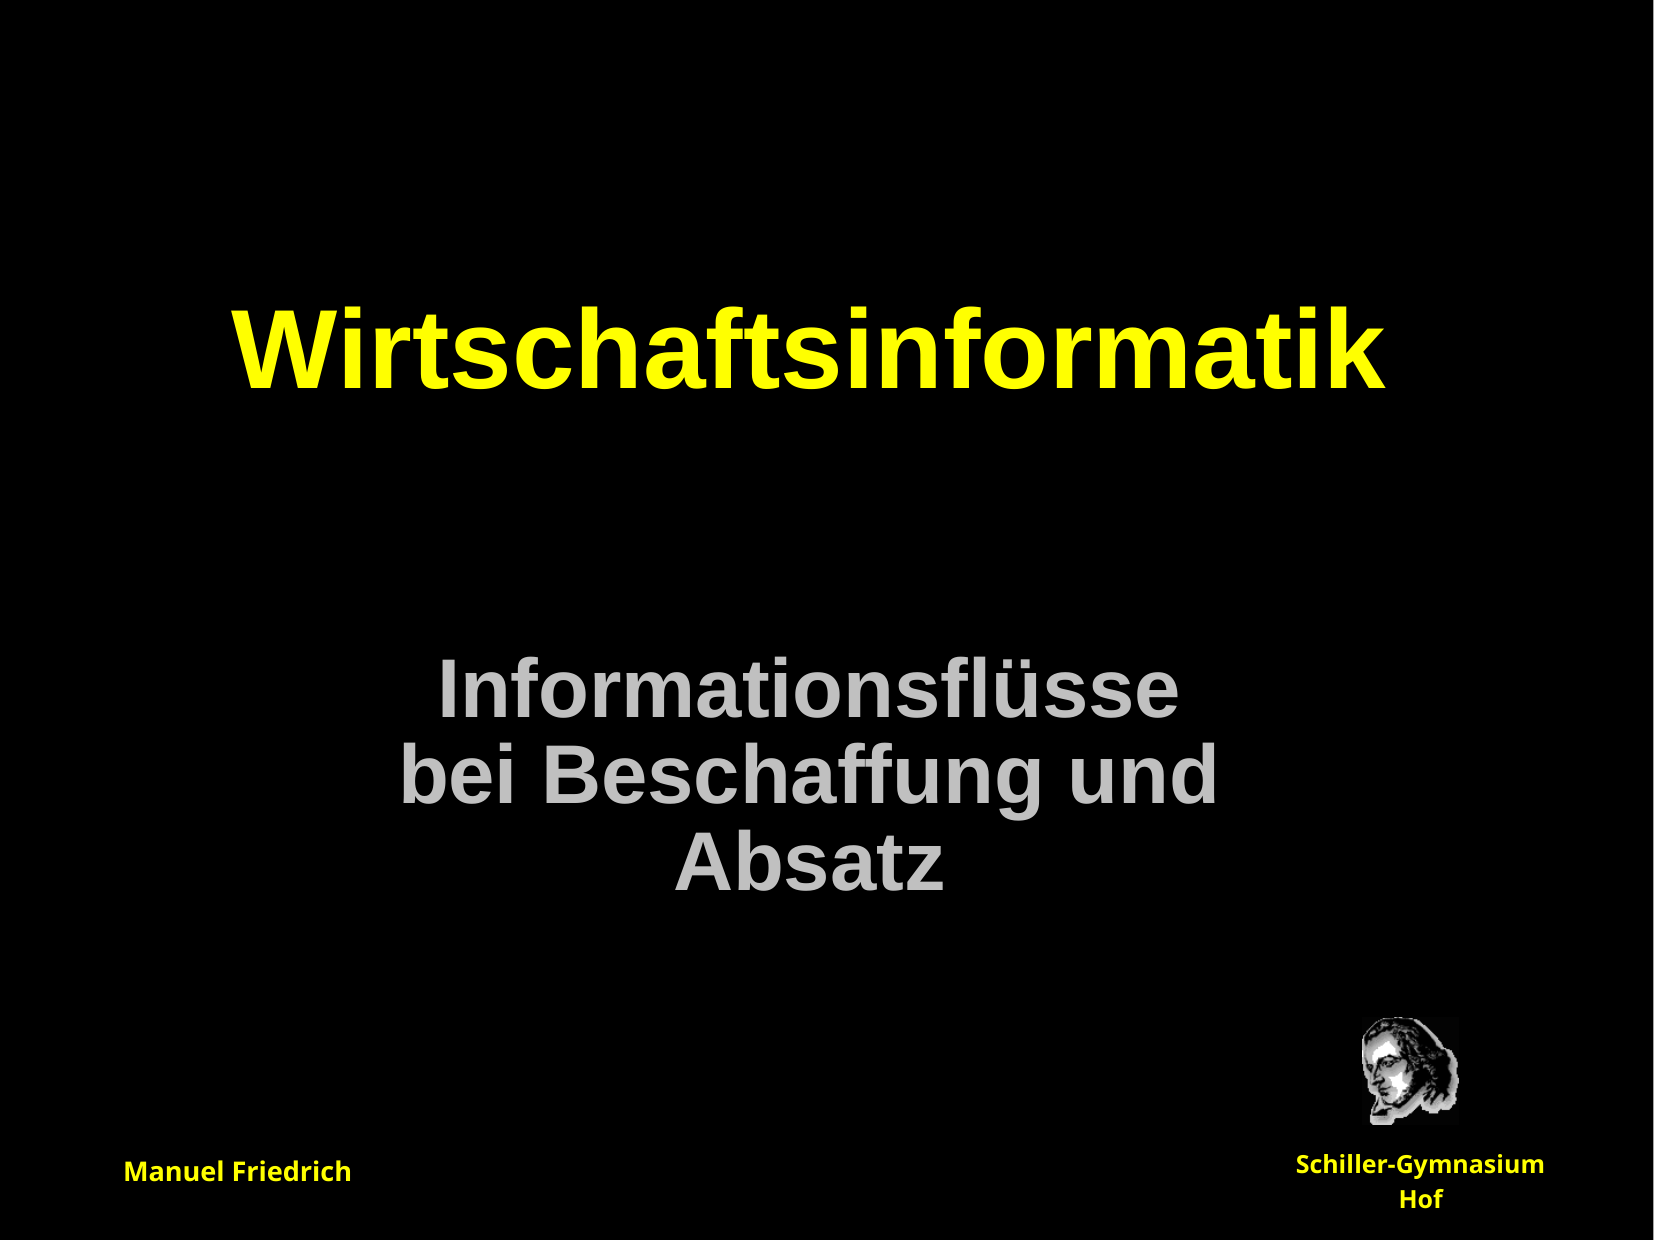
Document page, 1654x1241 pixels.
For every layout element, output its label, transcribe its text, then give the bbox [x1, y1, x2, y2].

text_box Manuel Friedrich [123, 1151, 353, 1191]
text_box Schiller-Gymnasium Hof [1295, 1145, 1546, 1216]
picture [1362, 1017, 1459, 1126]
text_box Wirtschaftsinformatik Informationsflüsse bei Beschaffung und Absatz [231, 295, 1388, 908]
